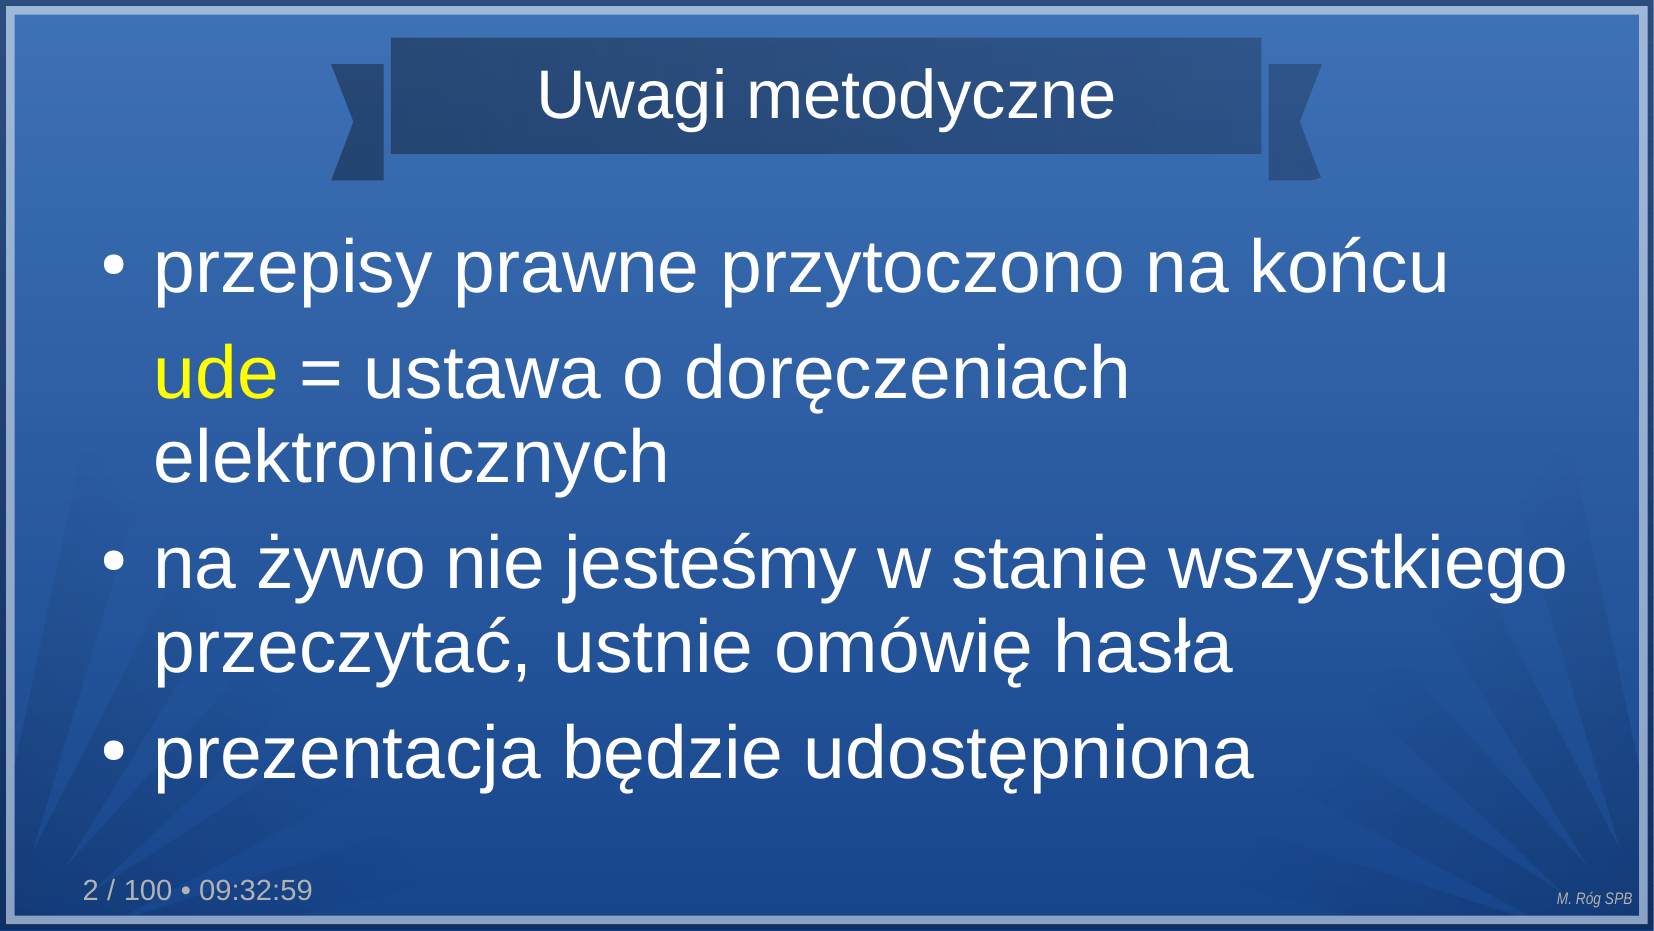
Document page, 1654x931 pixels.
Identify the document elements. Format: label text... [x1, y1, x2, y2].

list przepisy prawne przytoczono na końcu ude = ustawa o doręczeniach elektronicznych na żywo nie jesteśmy w stanie wszystkiego przeczytać, ustnie omówię hasła prezentacja będzie udostępniona [82, 224, 1571, 848]
title Uwagi metodyczne [389, 35, 1264, 154]
